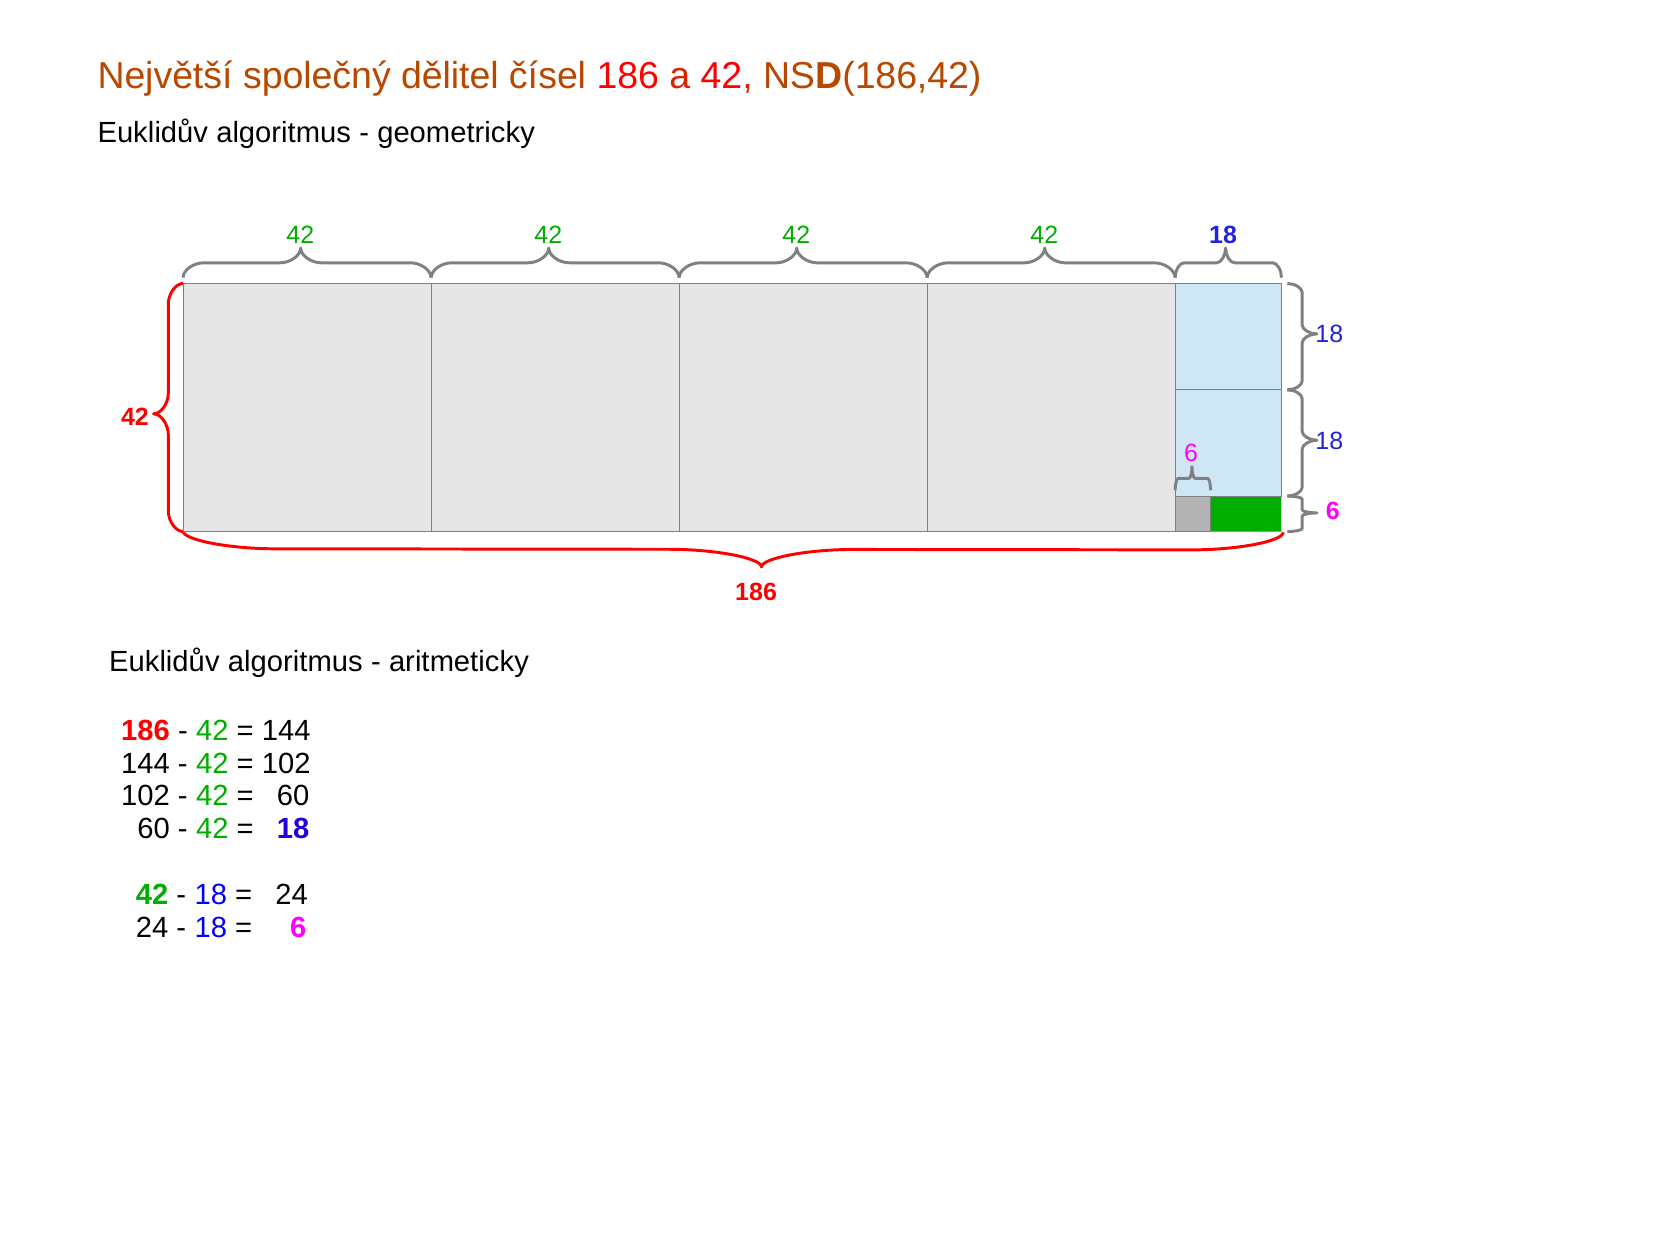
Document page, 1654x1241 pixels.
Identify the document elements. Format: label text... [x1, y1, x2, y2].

text_box 186 [720, 570, 793, 614]
text_box 18 [1194, 213, 1252, 258]
text_box 18 [1300, 312, 1359, 356]
text_box 6 [1169, 431, 1213, 474]
text_box 42 [106, 395, 164, 439]
text_box Euklidův algoritmus - aritmeticky [94, 637, 615, 695]
text_box [183, 283, 1282, 532]
text_box Euklidův algoritmus - geometricky [82, 108, 1146, 166]
text_box 186 - 42 = 144 144 - 42 = 102 102 - 42 = x60 060 - 42 = x18 x42 - 18 = x24 x24 - 18 = xx6 x18 - 6 = x12 x12 - 6 = xx6 xx6 - 6 = xx0 [106, 706, 355, 1086]
text_box 42 [519, 213, 578, 257]
text_box 42 [767, 213, 826, 257]
text_box Největší společný dělitel čísel 186 a 42, NSD(186,42) [82, 47, 1595, 142]
text_box 42 [1015, 213, 1074, 257]
text_box 42 [271, 213, 330, 257]
text_box 6 [1311, 488, 1355, 533]
text_box 18 [1300, 418, 1359, 462]
